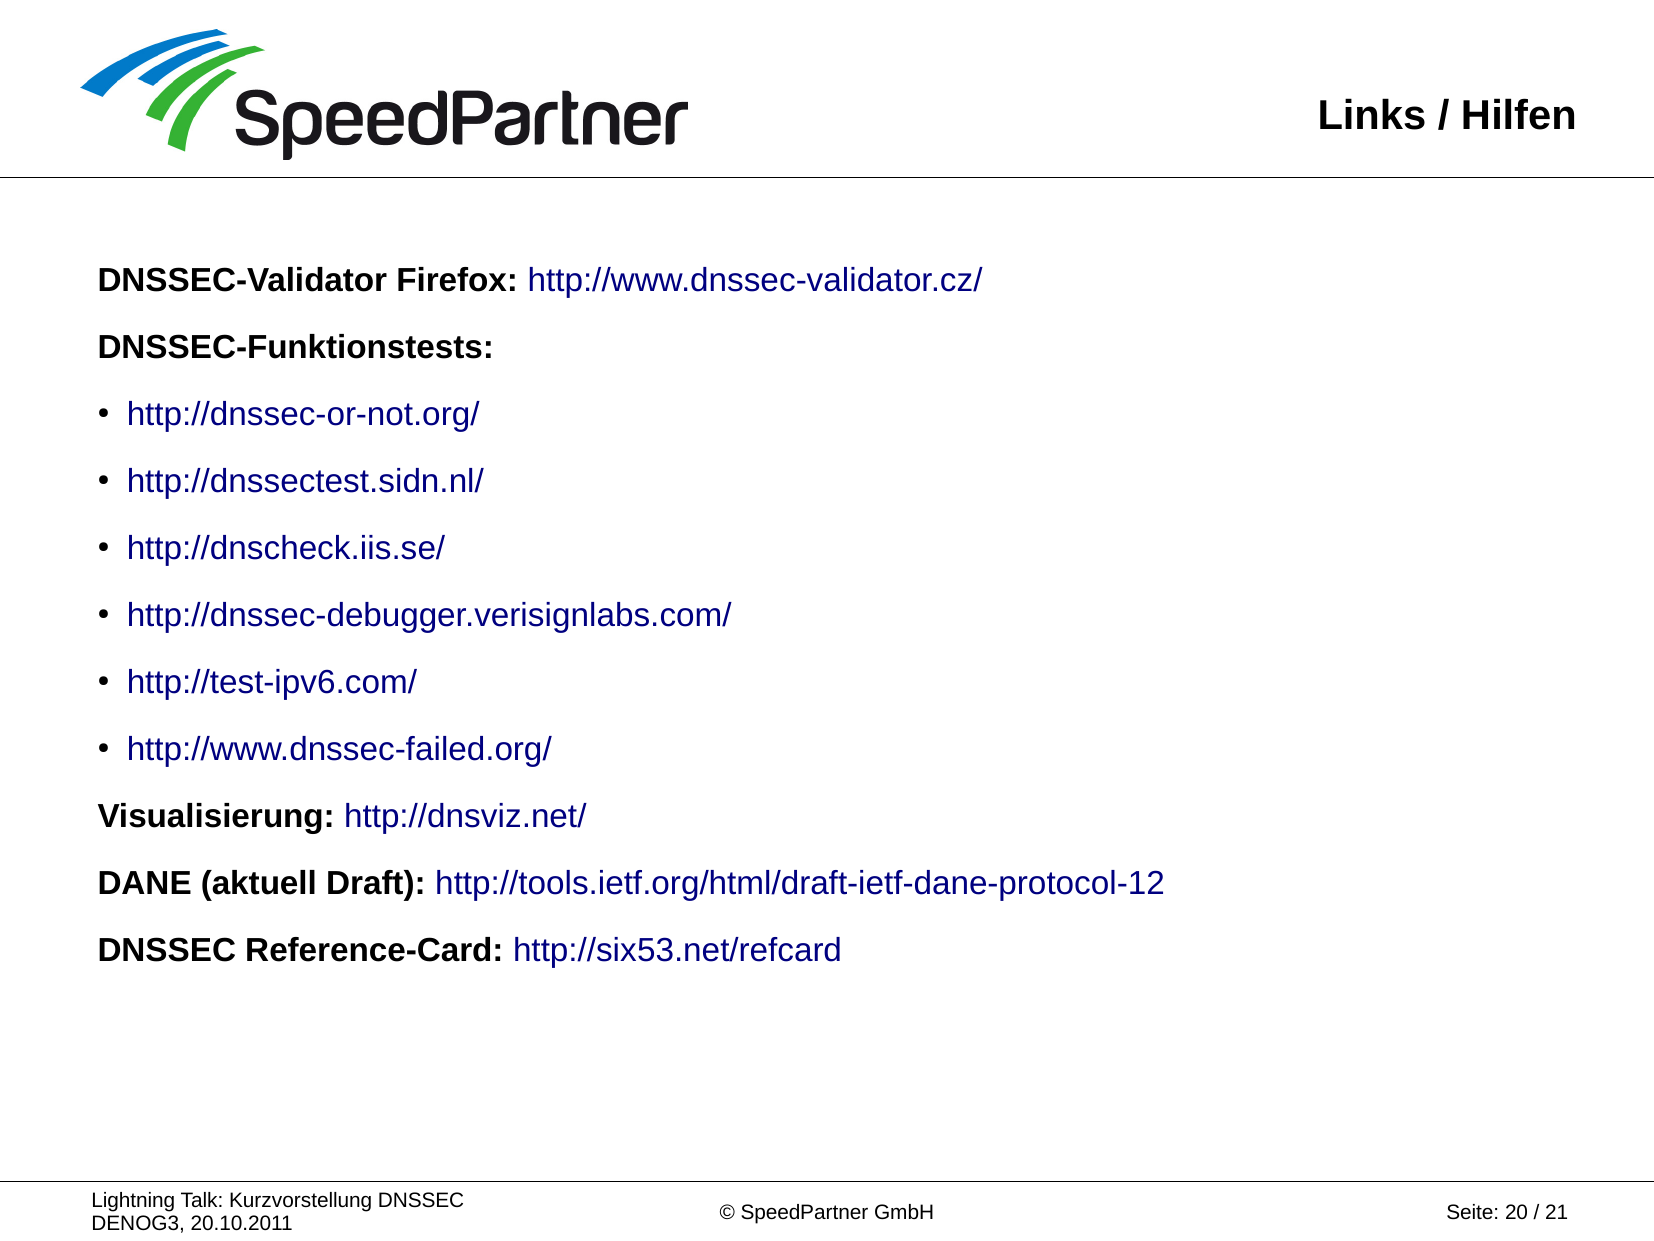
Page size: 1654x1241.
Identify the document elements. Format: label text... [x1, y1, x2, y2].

picture [80, 29, 688, 160]
title Links / Hilfen [590, 70, 1577, 160]
text_box DNSSEC-Validator Firefox: http://www.dnssec-validator.cz/ DNSSEC-Funktionstests: http://dnssec-or-not.org/ http://dnssectest.sidn.nl/ http://dnscheck.iis.se/ http://dnssec-debugger.verisignlabs.com/ http://test-ipv6.com/ http://www.dnssec-failed.org/ Visualisierung: http://dnsviz.net/ DANE (aktuell Draft): http://tools.ietf.org/html/draft-ietf-dane-protocol-12 DNSSEC Reference-Card: http://six53.net/refcard [82, 253, 1565, 1151]
